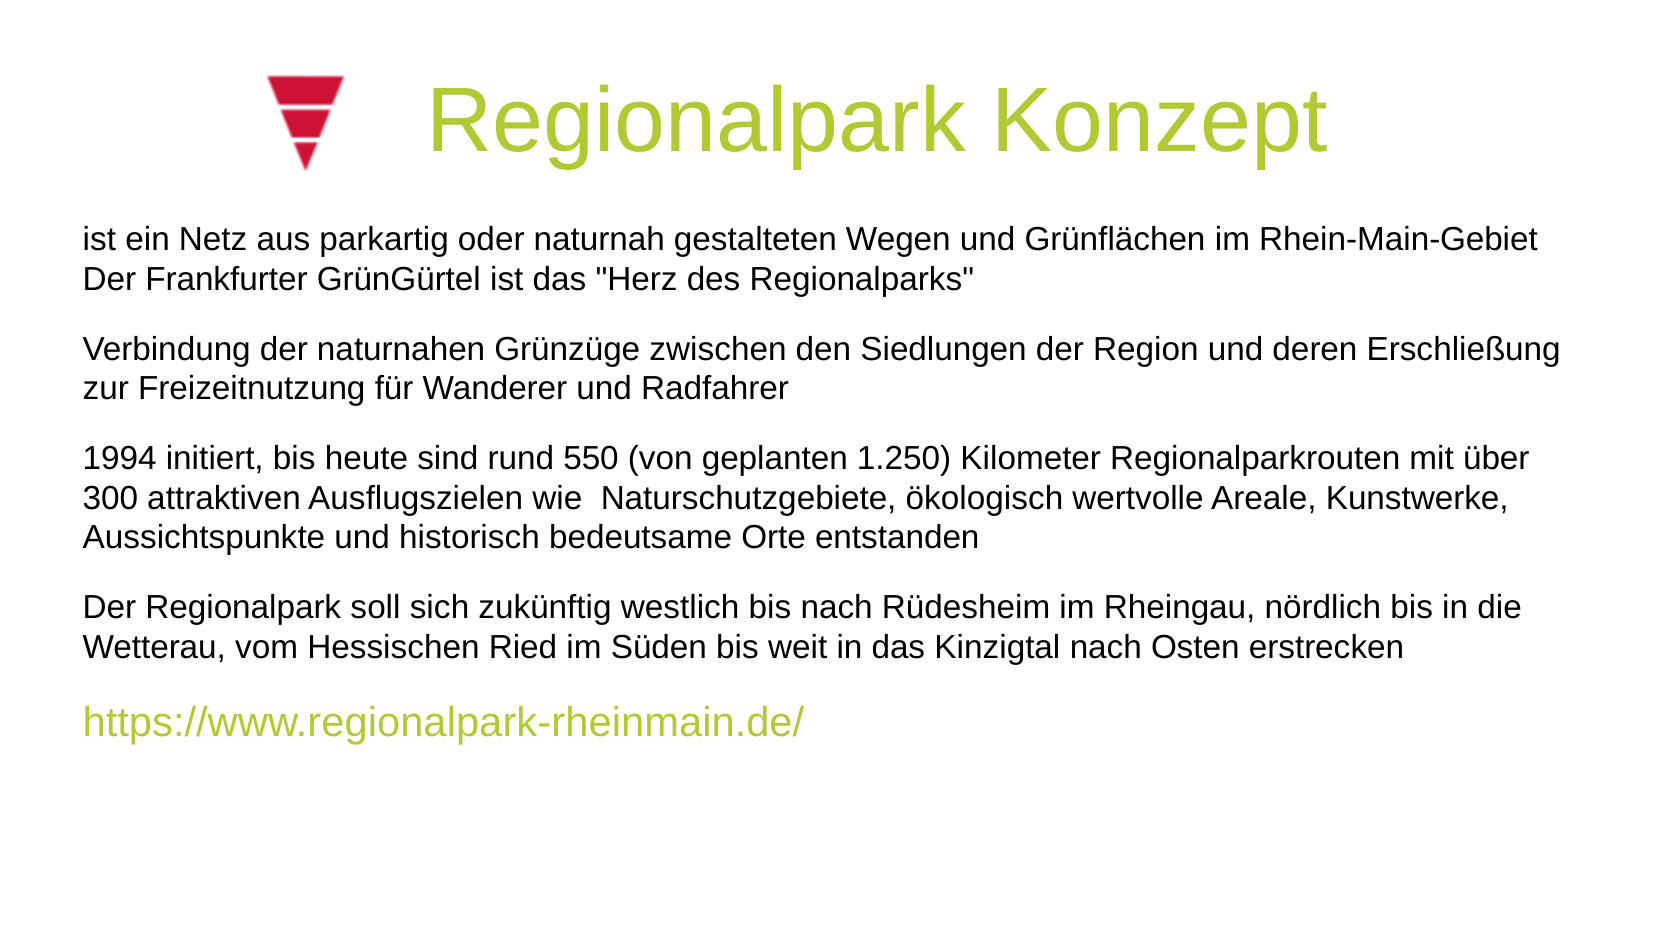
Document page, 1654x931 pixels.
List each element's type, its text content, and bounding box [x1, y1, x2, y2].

list ist ein Netz aus parkartig oder naturnah gestalteten Wegen und Grünflächen im Rhein-Main-Gebiet Der Frankfurter GrünGürtel ist das "Herz des Regionalparks" Verbindung der naturnahen Grünzüge zwischen den Siedlungen der Region und deren Erschließung zur Freizeitnutzung für Wanderer und Radfahrer 1994 initiert, bis heute sind rund 550 (von geplanten 1.250) Kilometer Regionalparkrouten mit über 300 attraktiven Ausflugszielen wie Naturschutzgebiete, ökologisch wertvolle Areale, Kunstwerke, Aussichtspunkte und historisch bedeutsame Orte entstanden Der Regionalpark soll sich zukünftig westlich bis nach Rüdesheim im Rheingau, nördlich bis in die Wetterau, vom Hessischen Ried im Süden bis weit in das Kinzigtal nach Osten erstrecken https://www.regionalpark-rheinmain.de/ [82, 217, 1571, 758]
picture [248, 58, 363, 178]
title Regionalpark Konzept [82, 37, 1571, 193]
